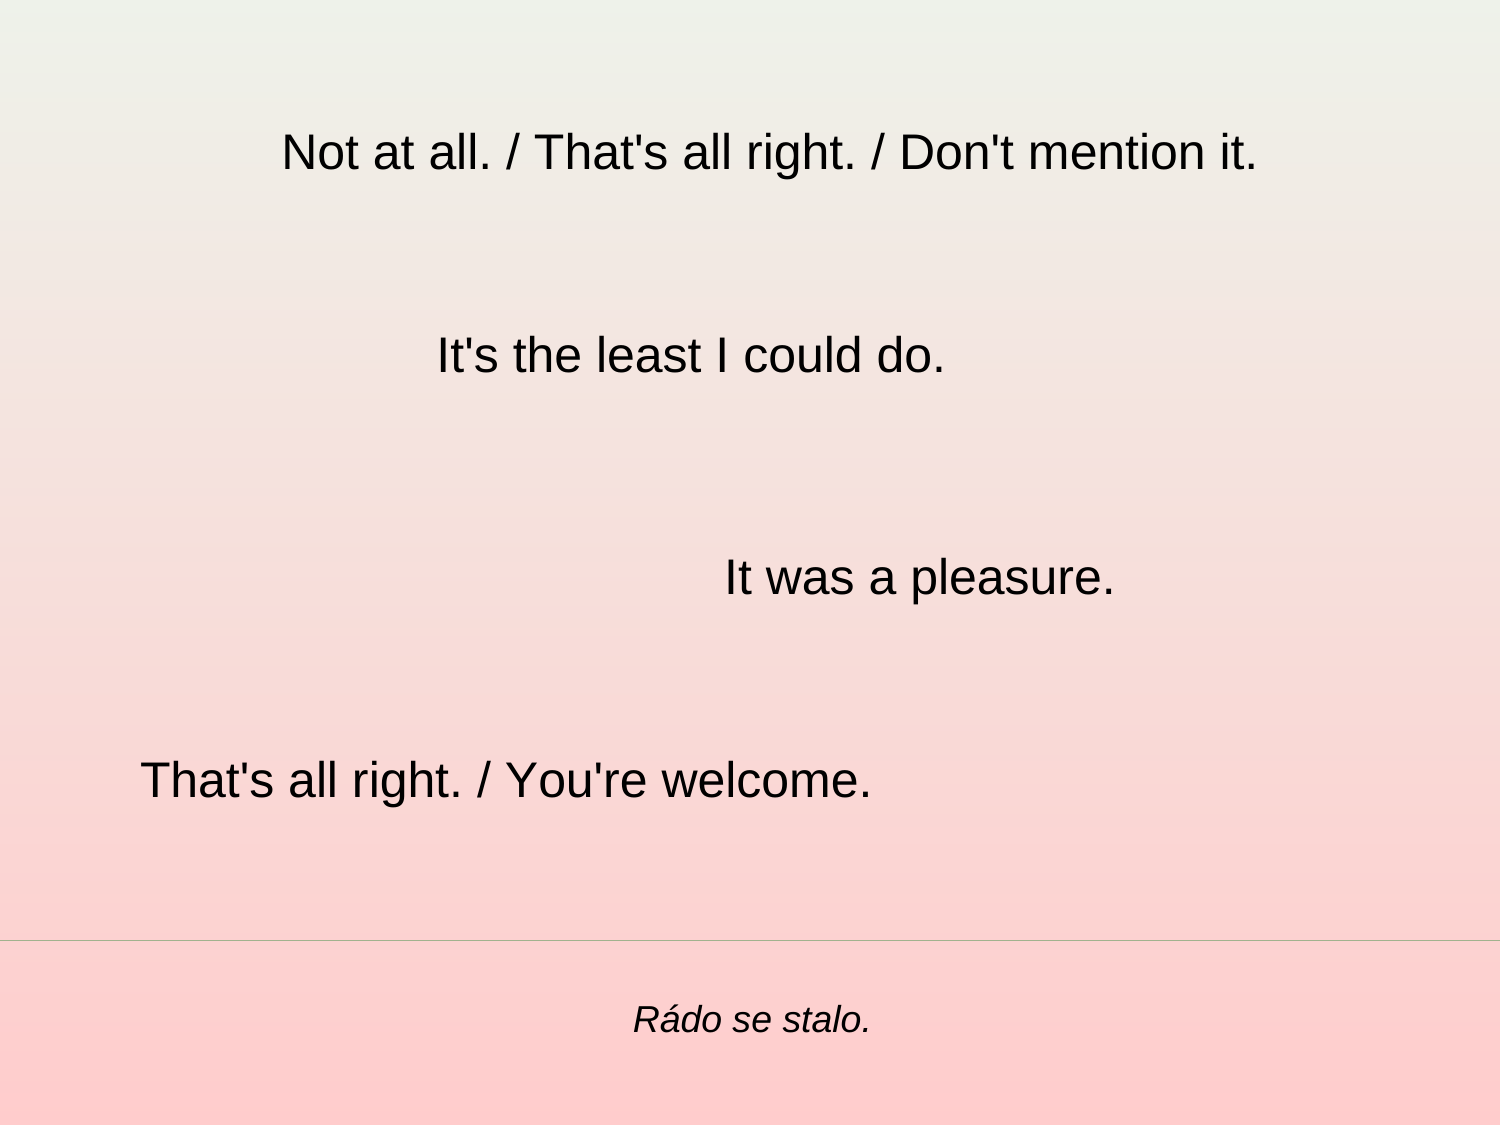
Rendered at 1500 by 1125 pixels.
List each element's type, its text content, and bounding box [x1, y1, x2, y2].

text_box Not at all. / That's all right. / Don't mention it. [41, 111, 1500, 188]
text_box That's all right. / You're welcome. [125, 739, 889, 816]
text_box It's the least I could do. [421, 314, 962, 390]
text_box Rádo se stalo. [618, 987, 888, 1049]
text_box It was a pleasure. [709, 537, 1132, 613]
